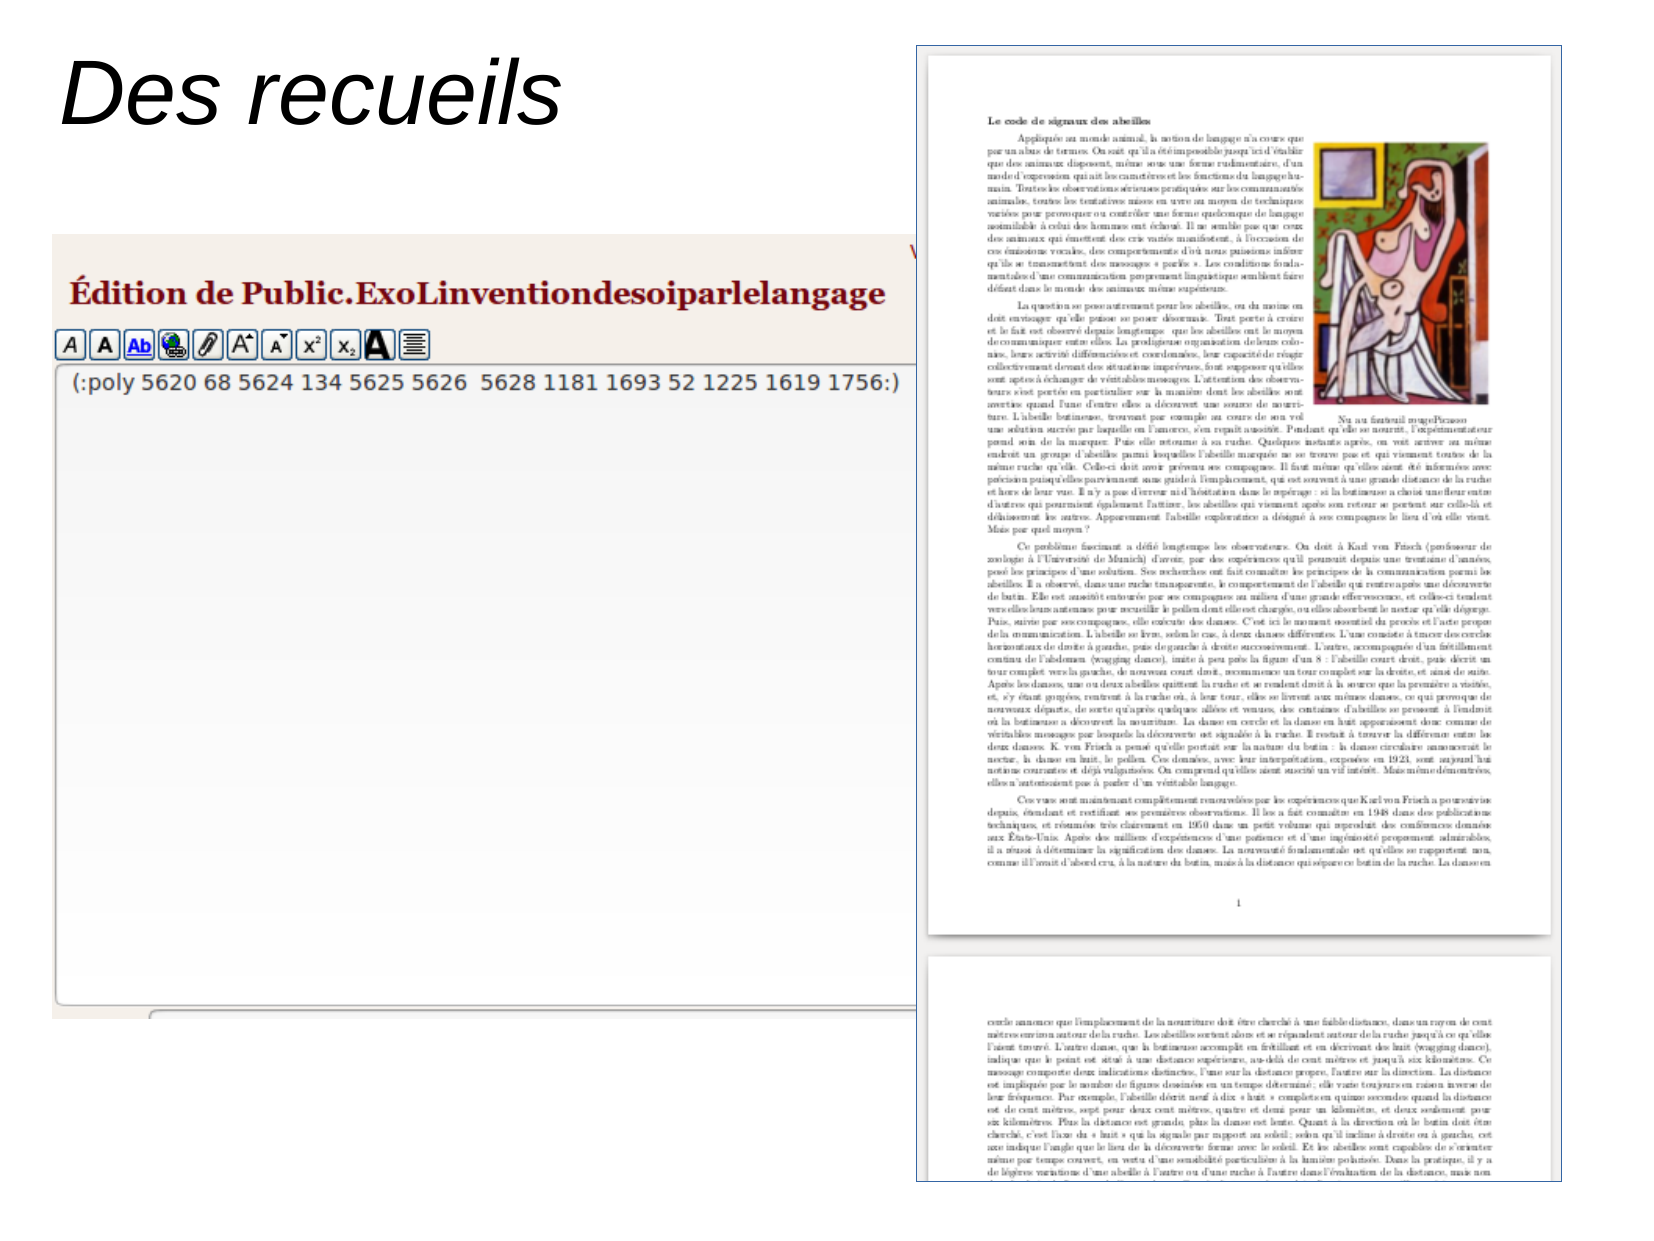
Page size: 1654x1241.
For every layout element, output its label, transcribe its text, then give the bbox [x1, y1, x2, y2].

picture [52, 45, 1562, 1182]
title Des recueils [51, 34, 573, 151]
